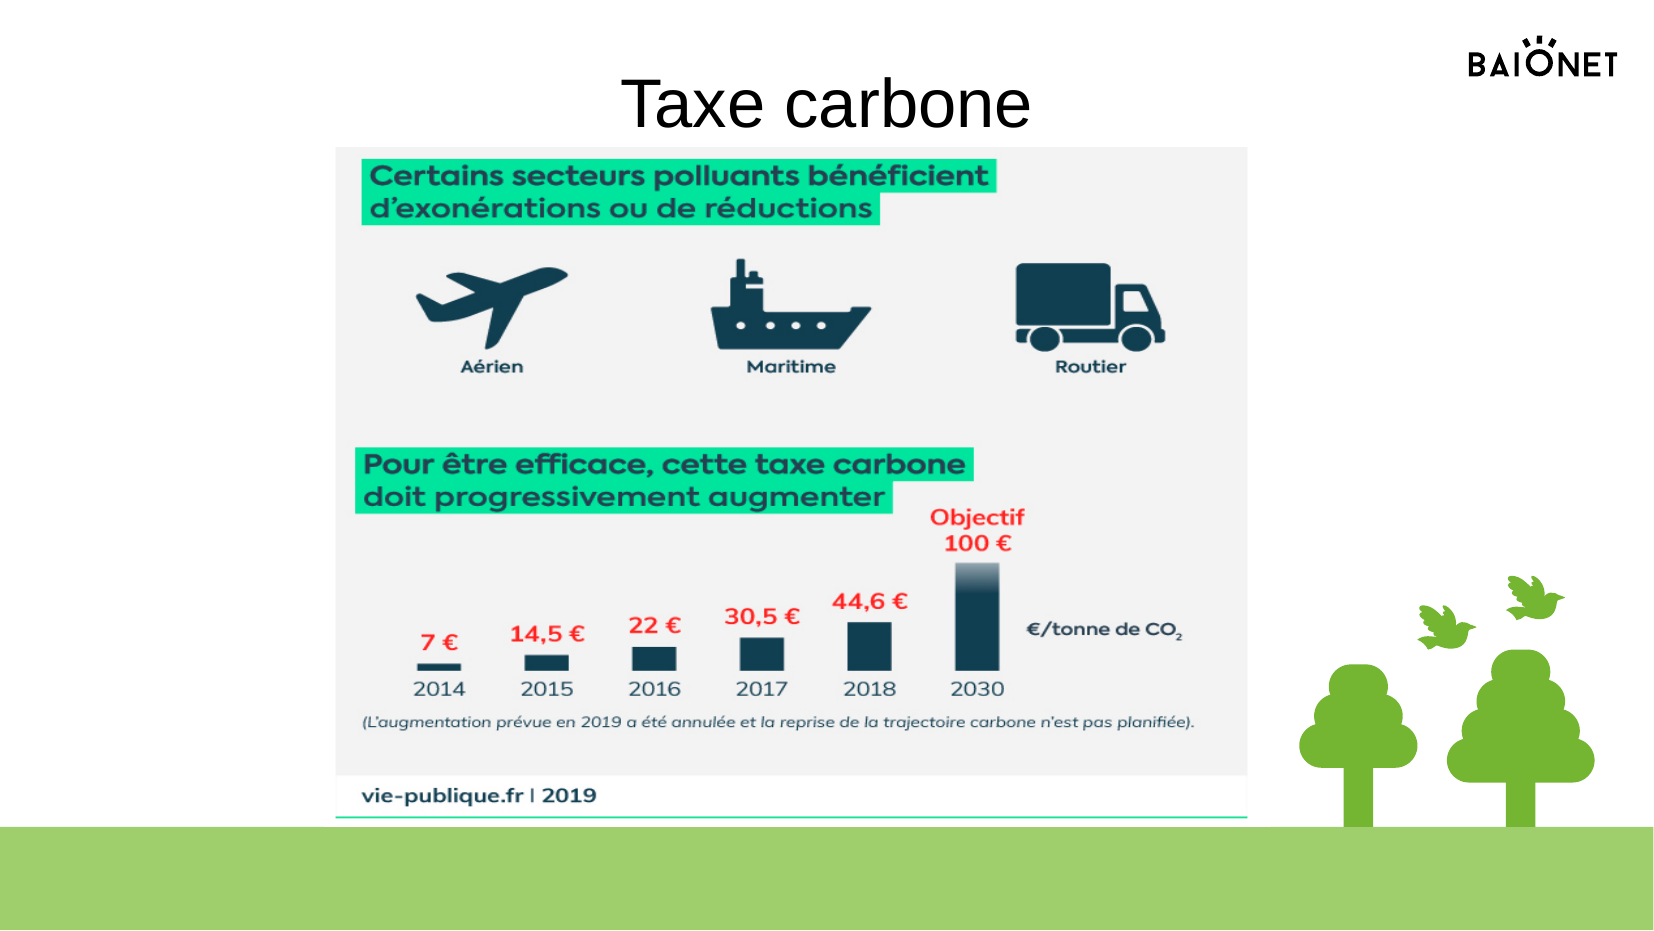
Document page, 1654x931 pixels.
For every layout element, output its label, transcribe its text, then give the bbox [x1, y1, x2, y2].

picture [1461, 29, 1625, 82]
title Taxe carbone [88, 29, 1565, 178]
picture [324, 147, 1271, 827]
